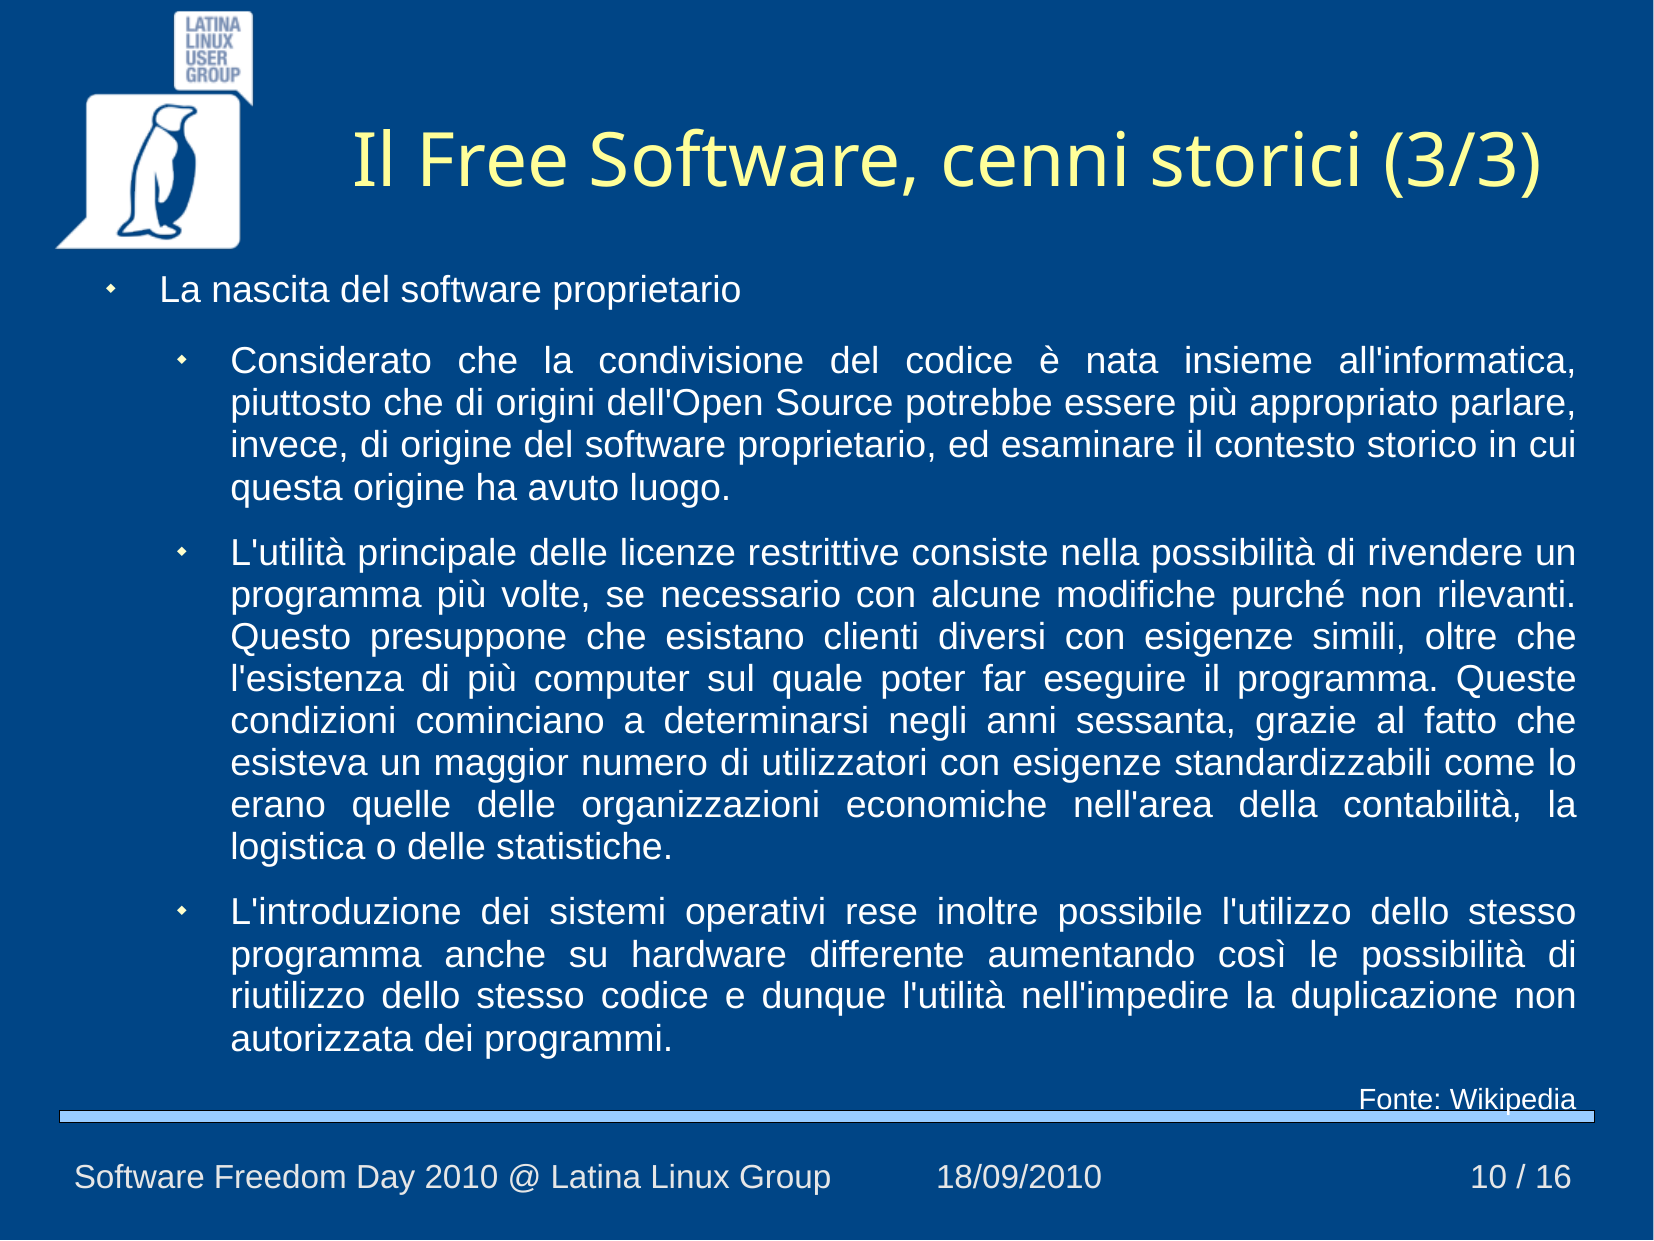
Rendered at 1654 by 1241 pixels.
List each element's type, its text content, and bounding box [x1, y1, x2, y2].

picture [43, 0, 266, 262]
list La nascita del software proprietario Considerato che la condivisione del codice è nata insieme all'informatica, piuttosto che di origini dell'Open Source potrebbe essere più appropriato parlare, invece, di origine del software proprietario, ed esaminare il contesto storico in cui questa origine ha avuto luogo. L'utilità principale delle licenze restrittive consiste nella possibilità di rivendere un programma più volte, se necessario con alcune modifiche purché non rilevanti. Questo presuppone che esistano clienti diversi con esigenze simili, oltre che l'esistenza di più computer sul quale poter far eseguire il programma. Queste condizioni cominciano a determinarsi negli anni sessanta, grazie al fatto che esisteva un maggior numero di utilizzatori con esigenze standardizzabili come lo erano quelle delle organizzazioni economiche nell'area della contabilità, la logistica o delle statistiche. L'introduzione dei sistemi operativi rese inoltre possibile l'utilizzo dello stesso programma anche su hardware differente aumentando così le possibilità di riutilizzo dello stesso codice e dunque l'utilità nell'impedire la duplicazione non autorizzata dei programmi. Fonte: Wikipedia [88, 268, 1577, 1117]
title Il Free Software, cenni storici (3/3) [324, 51, 1571, 264]
